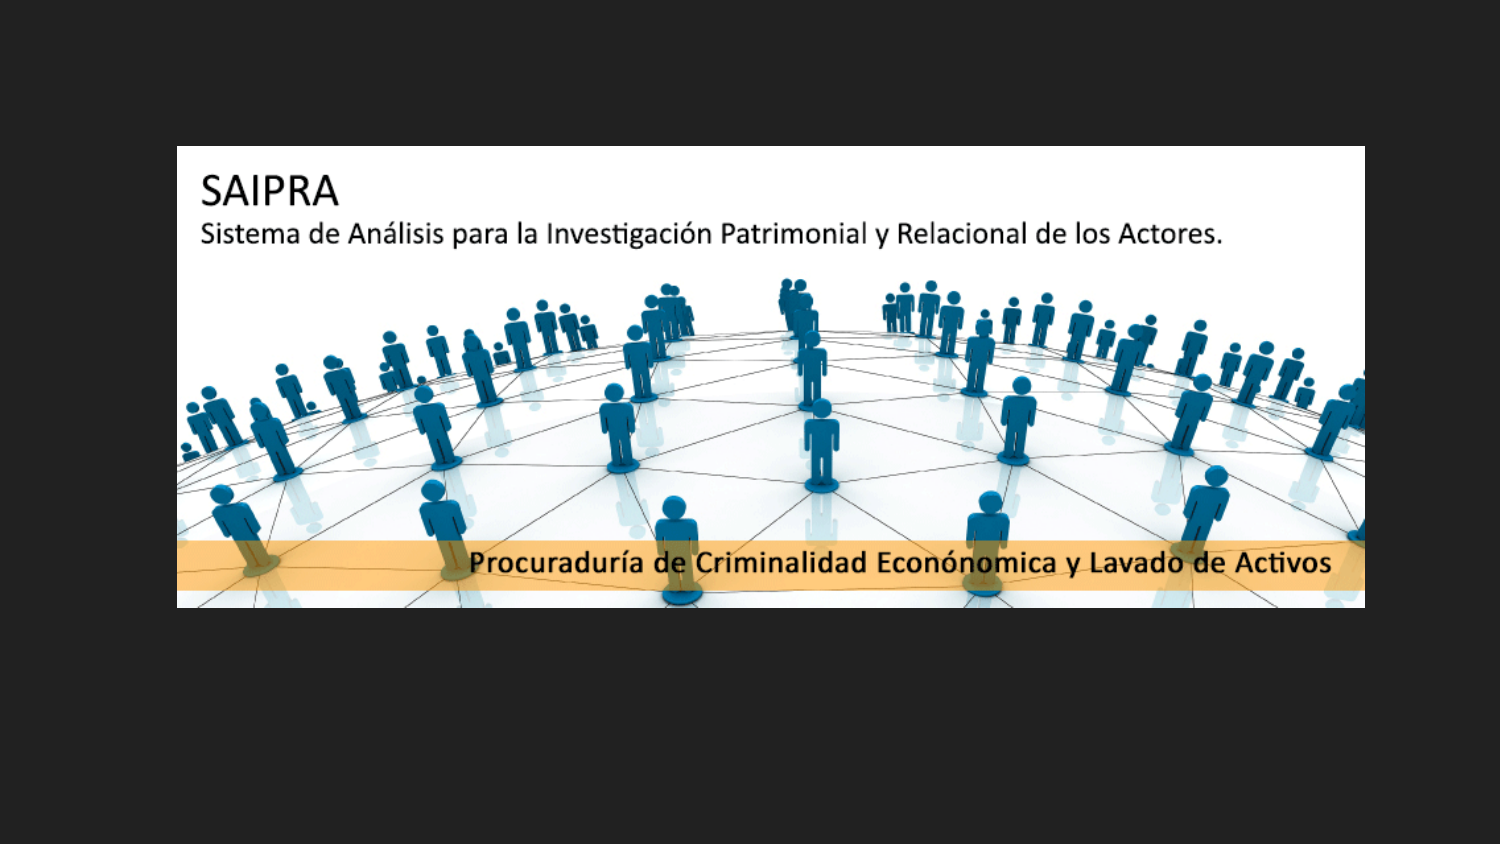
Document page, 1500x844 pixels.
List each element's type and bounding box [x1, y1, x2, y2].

picture [177, 146, 1365, 608]
